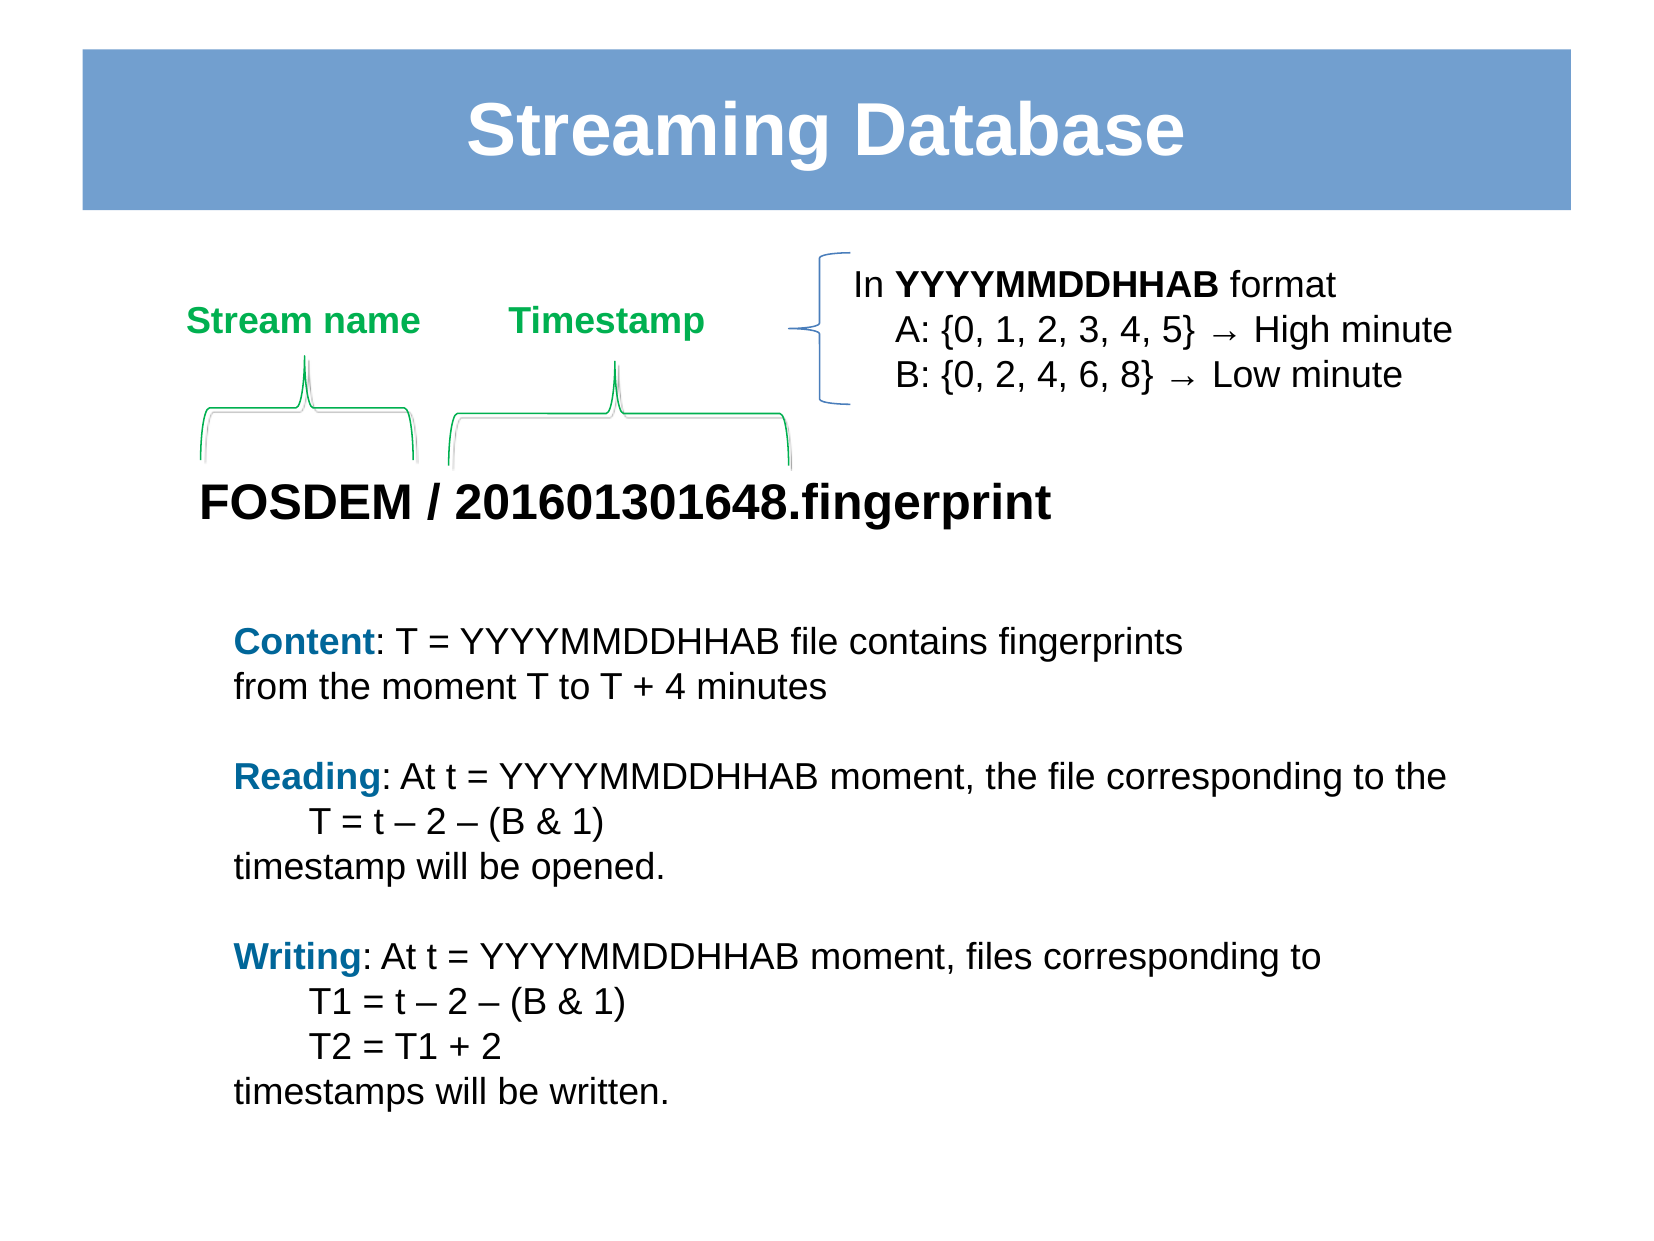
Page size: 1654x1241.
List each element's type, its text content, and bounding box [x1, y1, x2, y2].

text_box FOSDEM / 201601301648.fingerprint [184, 462, 1068, 537]
text_box Content: T = YYYYMMDDHHAB file contains fingerprints from the moment T to T + 4 minutes Reading: At t = YYYYMMDDHHAB moment, the file corresponding to the T = t – 2 – (B & 1) timestamp will be opened. Writing: At t = YYYYMMDDHHAB moment, files corresponding to T1 = t – 2 – (B & 1) T2 = T1 + 2 timestamps will be written. [218, 609, 1463, 1165]
text_box In YYYYMMDDHHAB format A: {0, 1, 2, 3, 4, 5} → High minute B: {0, 2, 4, 6, 8} → Low minute [838, 252, 1517, 403]
text_box Timestamp [493, 288, 721, 349]
text_box Stream name [171, 288, 436, 349]
title Streaming Database [82, 49, 1571, 211]
